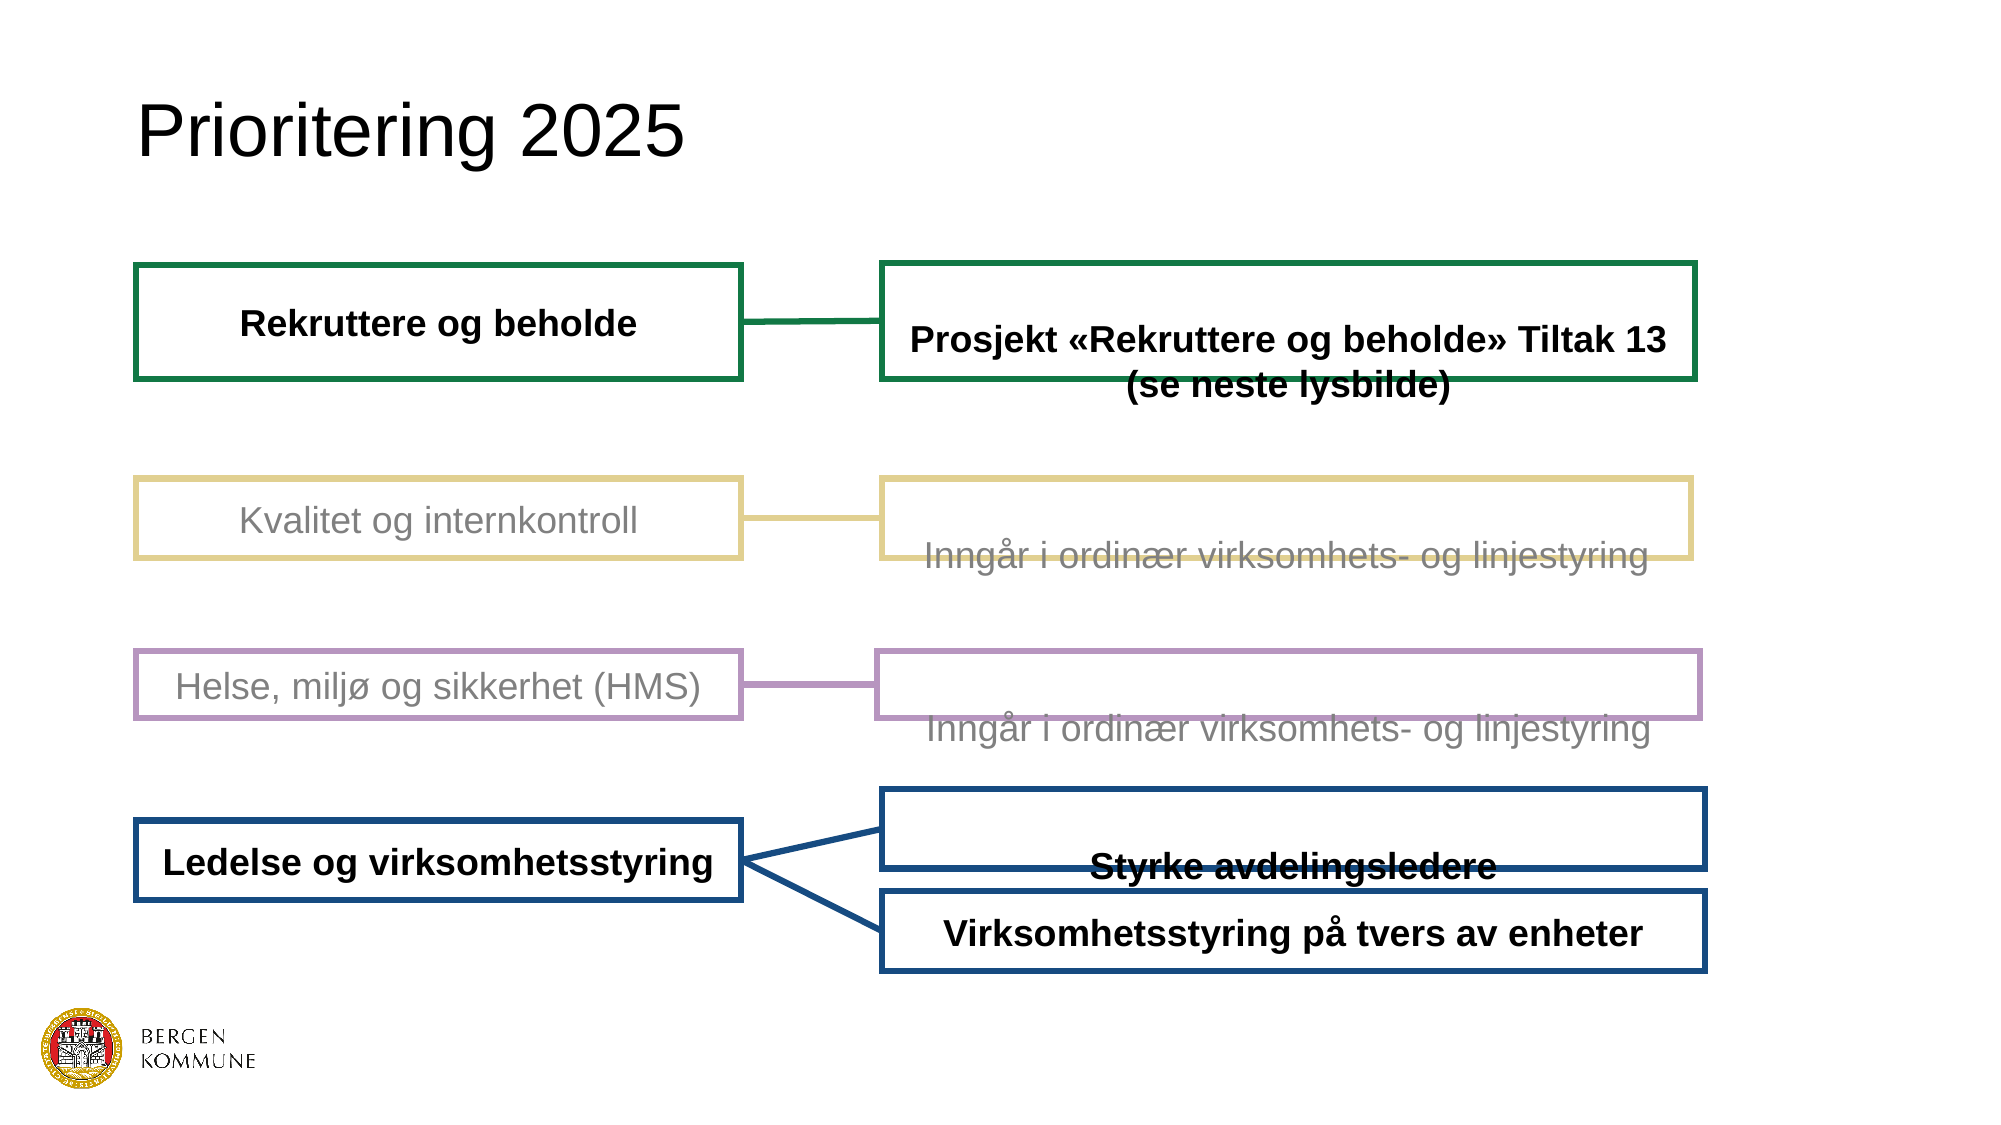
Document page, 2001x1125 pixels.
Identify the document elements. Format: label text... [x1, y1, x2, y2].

text_box Styrke avdelingsledere [882, 789, 1705, 869]
text_box Prosjekt «Rekruttere og beholde» Tiltak 13 (se neste lysbilde) [882, 263, 1695, 379]
text_box Virksomhetsstyring på tvers av enheter [882, 891, 1705, 971]
text_box [85, 443, 1747, 765]
text_box Rekruttere og beholde [136, 265, 741, 379]
title Prioritering 2025 [136, 74, 1456, 191]
text_box Ledelse og virksomhetsstyring [136, 820, 741, 900]
